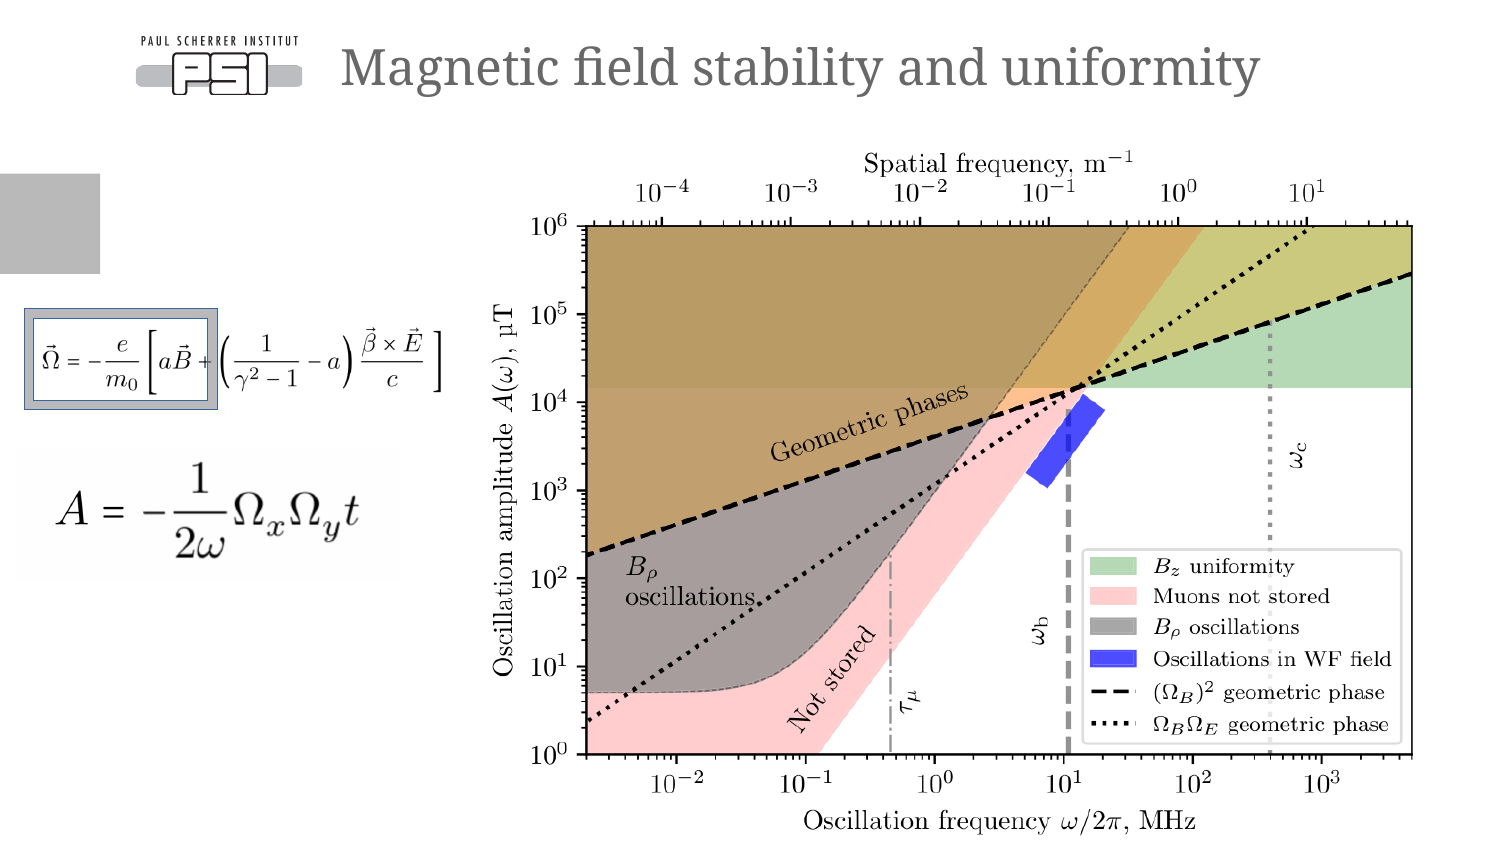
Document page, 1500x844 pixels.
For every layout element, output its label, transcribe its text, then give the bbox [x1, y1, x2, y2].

picture [16, 446, 401, 580]
picture [450, 126, 1470, 843]
title Magnetic field stability and uniformity [340, 35, 1441, 98]
text_box [24, 308, 218, 410]
picture [34, 319, 207, 400]
picture [218, 319, 447, 402]
